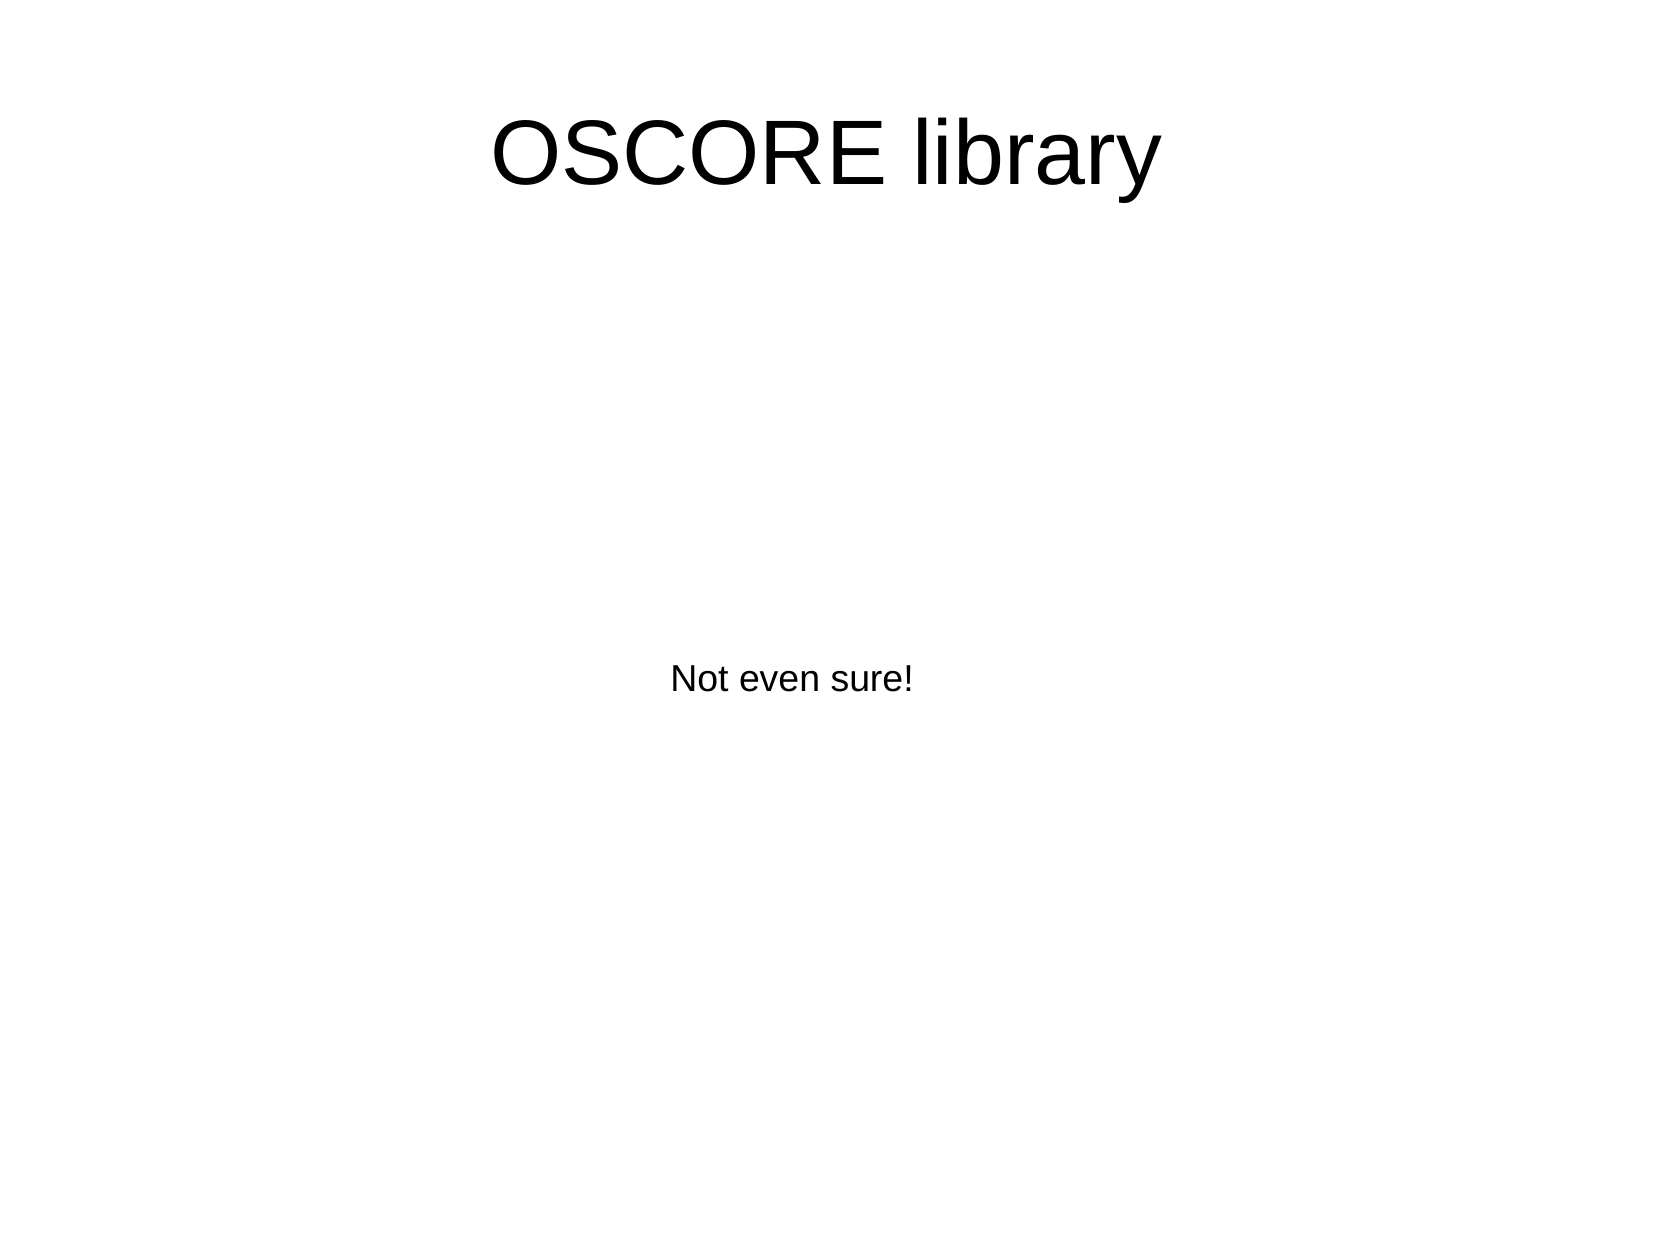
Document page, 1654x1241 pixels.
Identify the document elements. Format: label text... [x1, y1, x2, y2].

title OSCORE library [82, 49, 1571, 257]
text_box Not even sure! [655, 650, 929, 707]
